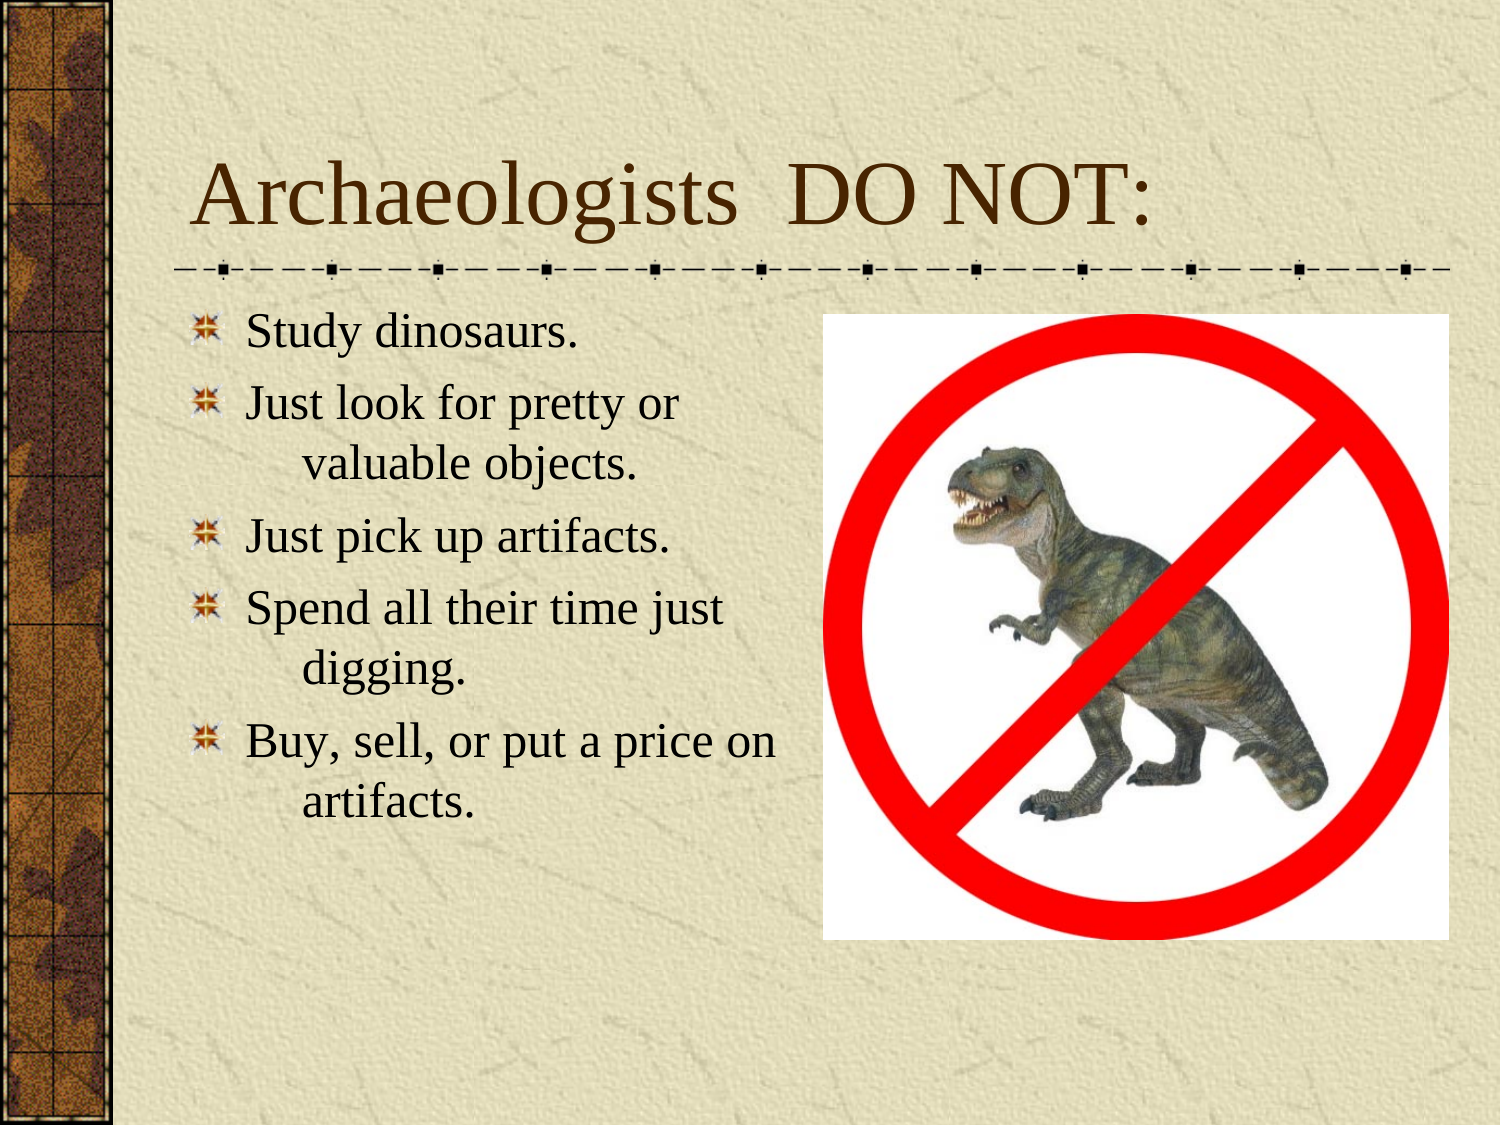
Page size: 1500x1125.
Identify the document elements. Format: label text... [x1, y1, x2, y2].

list Study dinosaurs. Just look for pretty or valuable objects. Just pick up artifacts. Spend all their time just digging. Buy, sell, or put a price on artifacts. [174, 289, 799, 965]
title Archaeologists DO NOT: [174, 62, 1450, 250]
picture [823, 314, 1449, 940]
